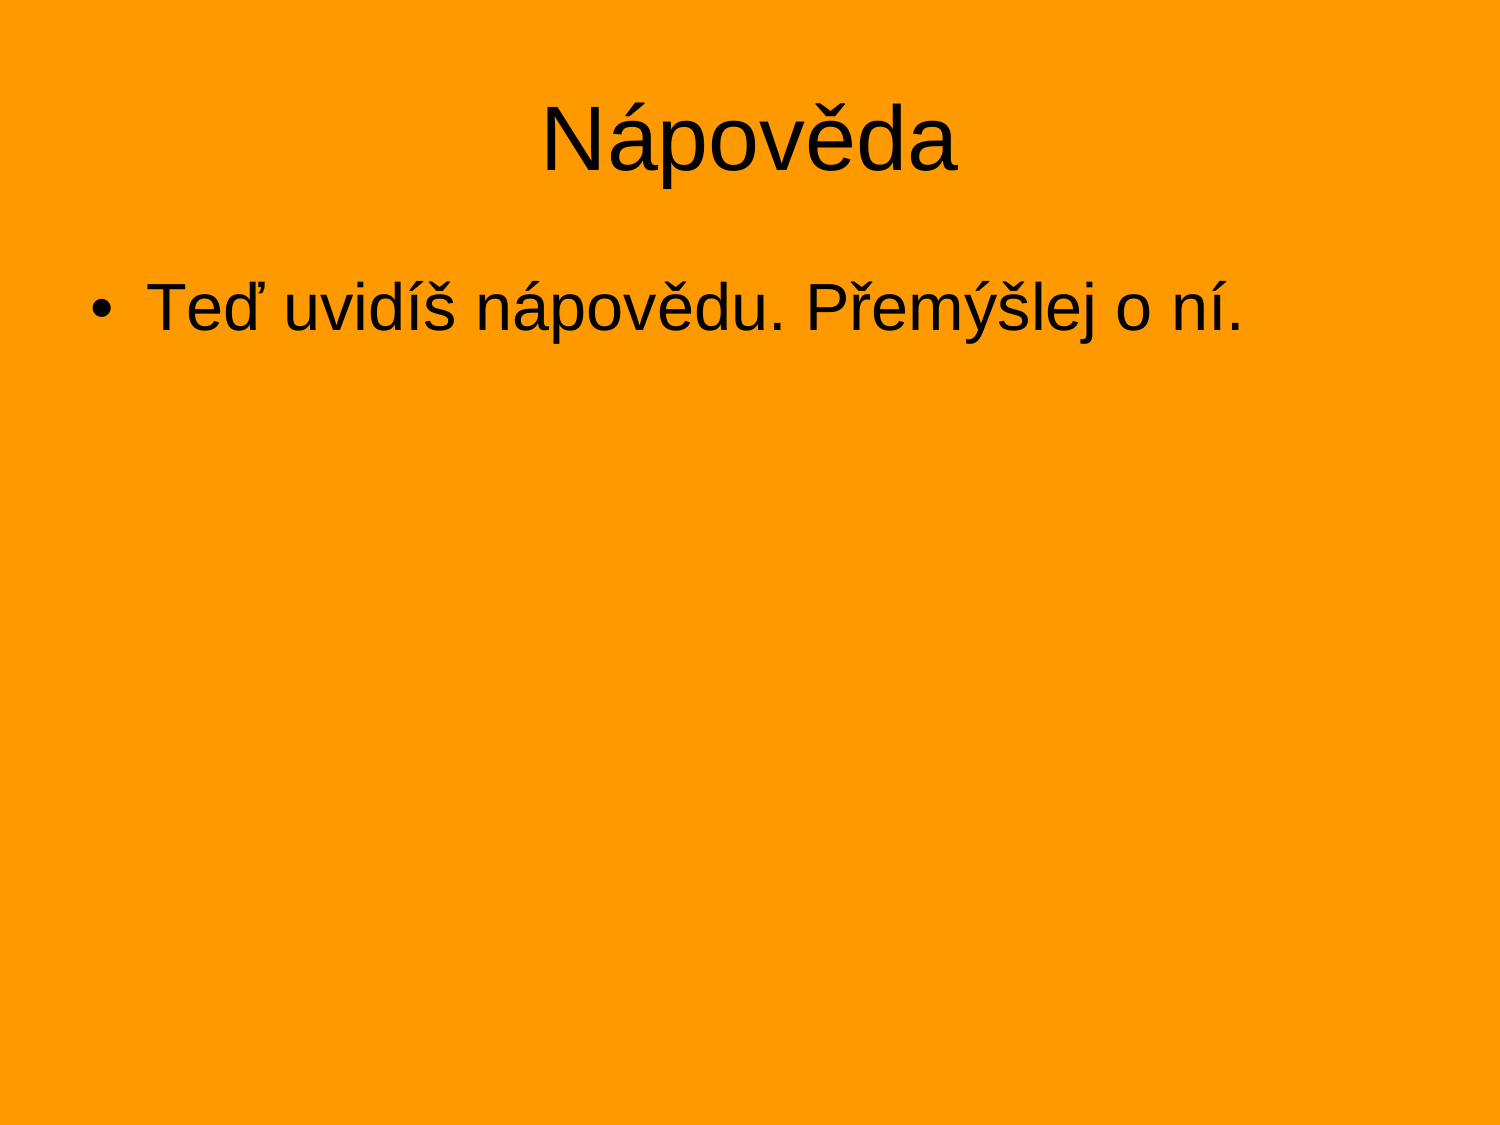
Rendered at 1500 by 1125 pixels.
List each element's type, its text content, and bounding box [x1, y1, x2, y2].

list Teď uvidíš nápovědu. Přemýšlej o ní. [75, 262, 1426, 1006]
title Nápověda [75, 45, 1426, 233]
